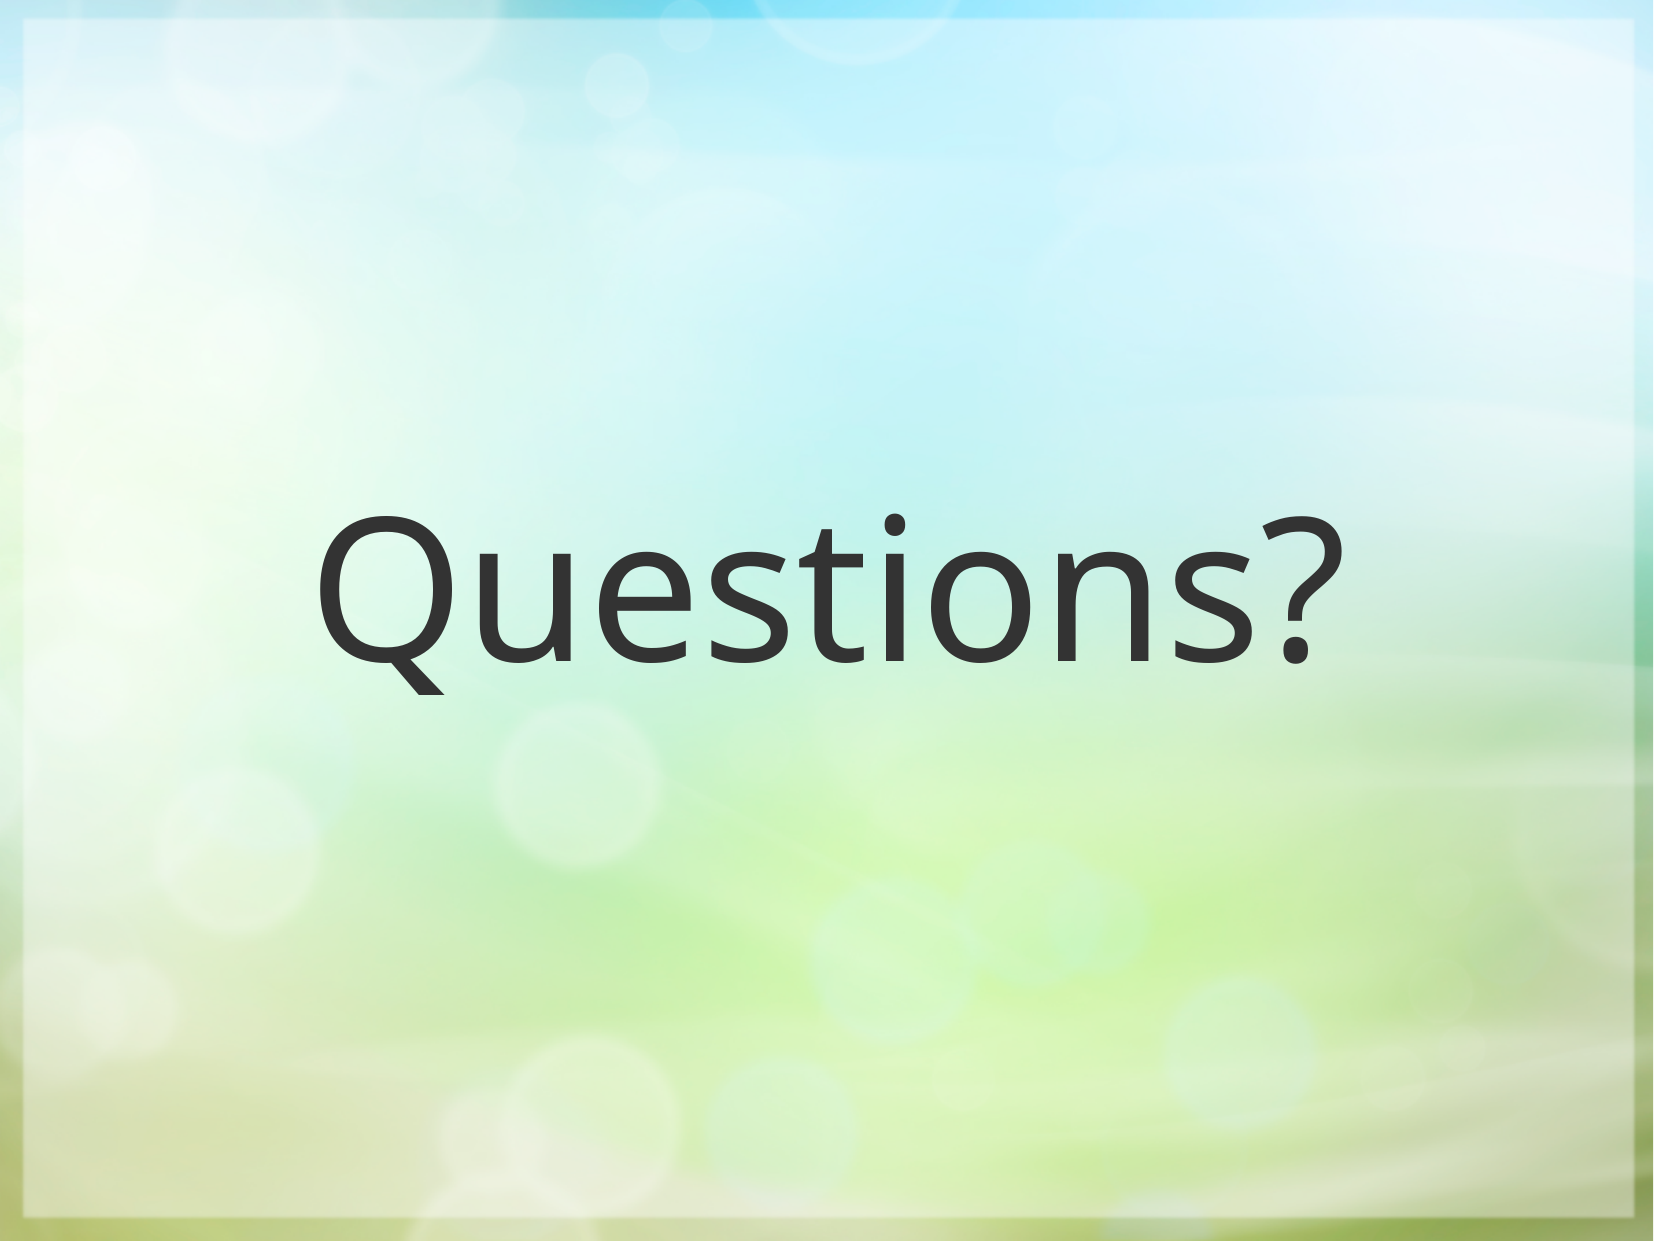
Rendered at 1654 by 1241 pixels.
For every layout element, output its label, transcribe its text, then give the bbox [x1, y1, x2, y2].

picture [0, 0, 1654, 1241]
title Questions? [25, 467, 1630, 701]
